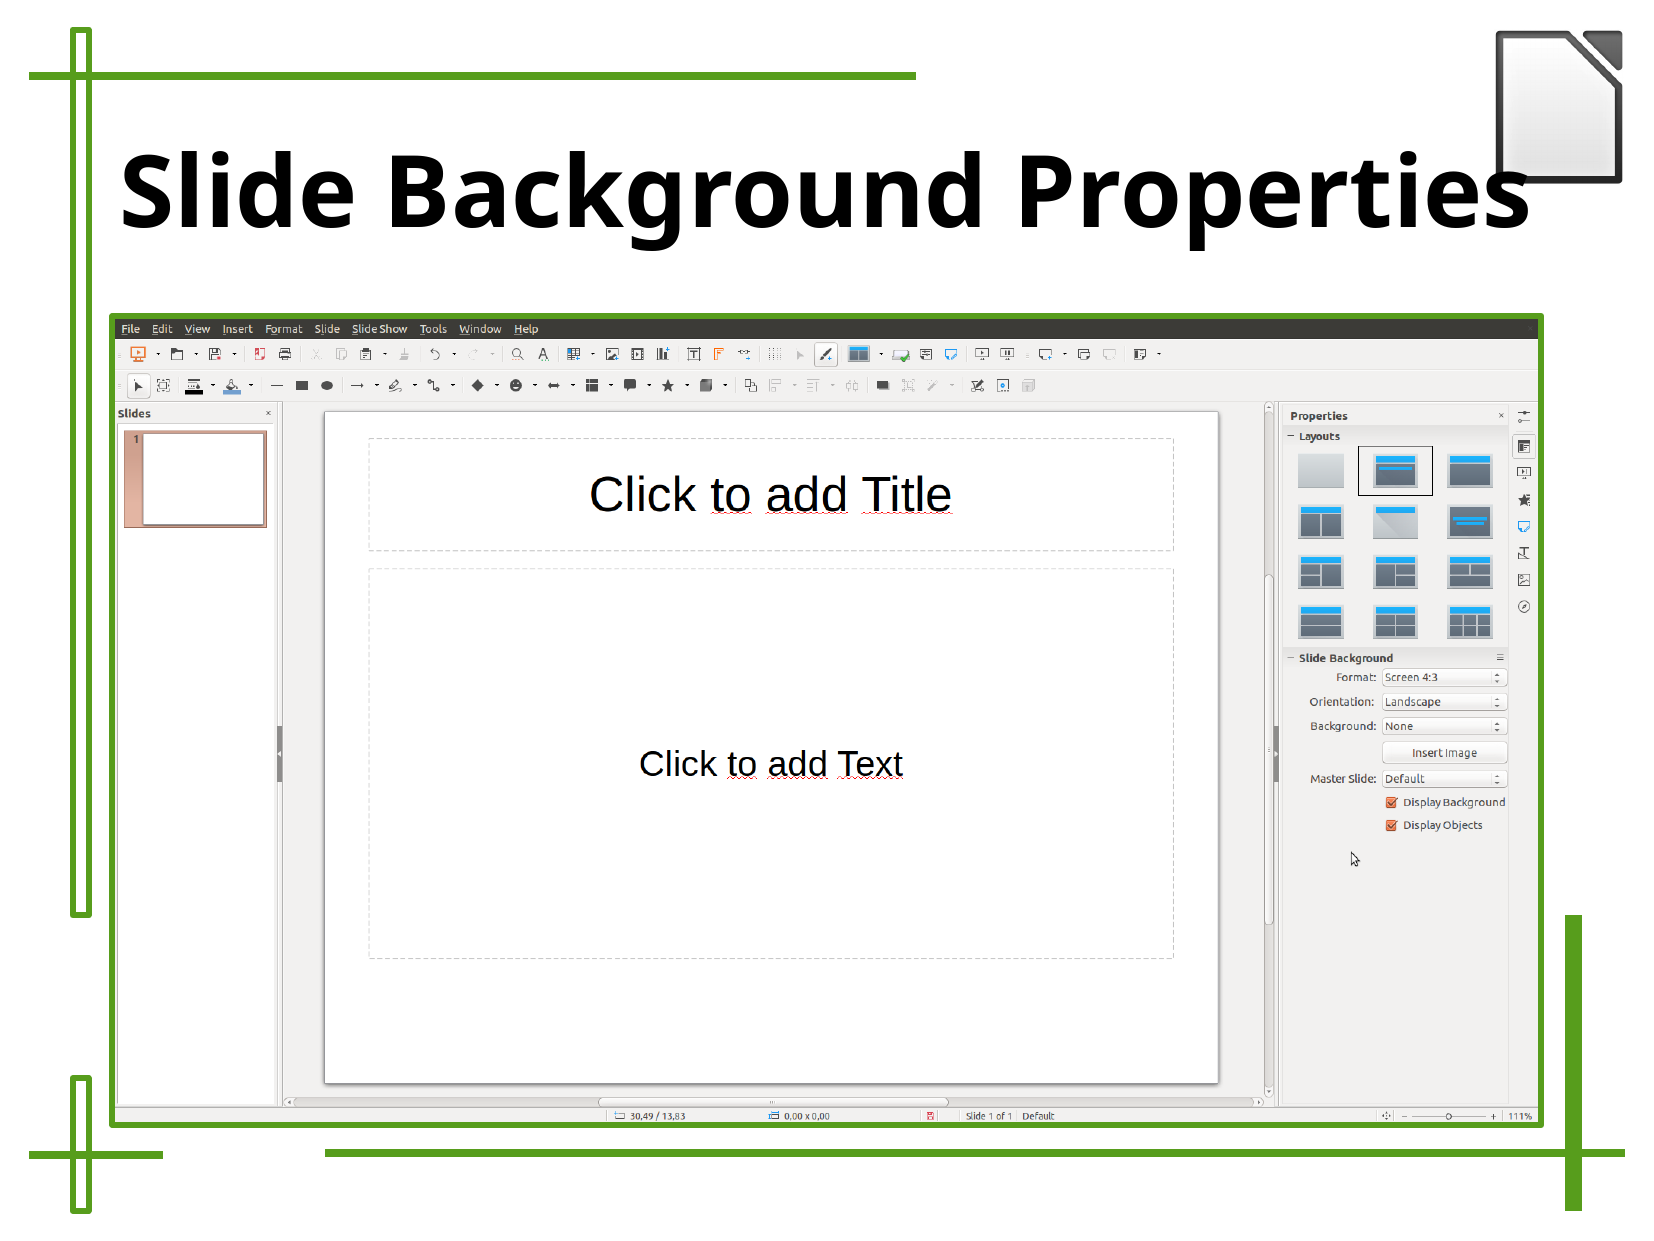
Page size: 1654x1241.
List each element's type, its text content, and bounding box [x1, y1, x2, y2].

title Slide Background Properties [118, 118, 1536, 260]
picture [115, 318, 1539, 1123]
picture [1494, 29, 1624, 186]
